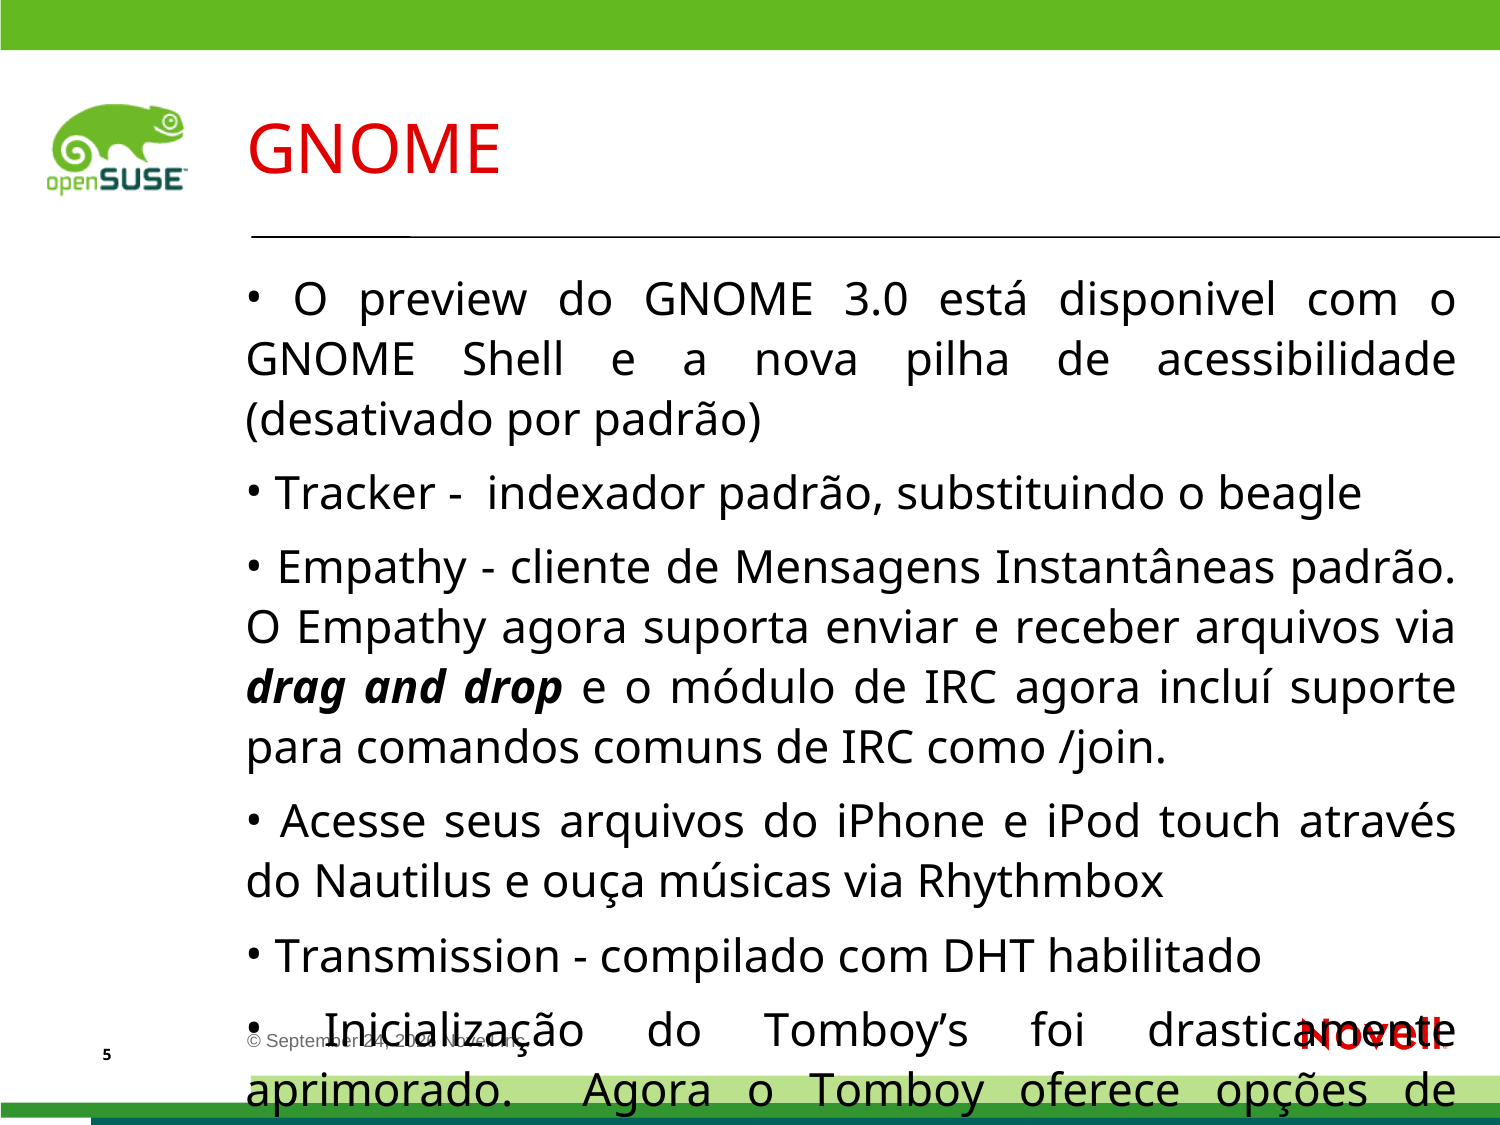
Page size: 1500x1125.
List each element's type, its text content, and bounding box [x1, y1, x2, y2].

list O preview do GNOME 3.0 está disponivel com o GNOME Shell e a nova pilha de acessibilidade (desativado por padrão) Tracker - indexador padrão, substituindo o beagle Empathy - cliente de Mensagens Instantâneas padrão. O Empathy agora suporta enviar e receber arquivos via drag and drop e o módulo de IRC agora incluí suporte para comandos comuns de IRC como /join. Acesse seus arquivos do iPhone e iPod touch através do Nautilus e ouça músicas via Rhythmbox Transmission - compilado com DHT habilitado Inicialização do Tomboy’s foi drasticamente aprimorado. Agora o Tomboy oferece opções de sincronismo através de opções de preferencias [245, 267, 1458, 1057]
picture [47, 104, 188, 197]
title GNOME [246, 68, 1409, 231]
